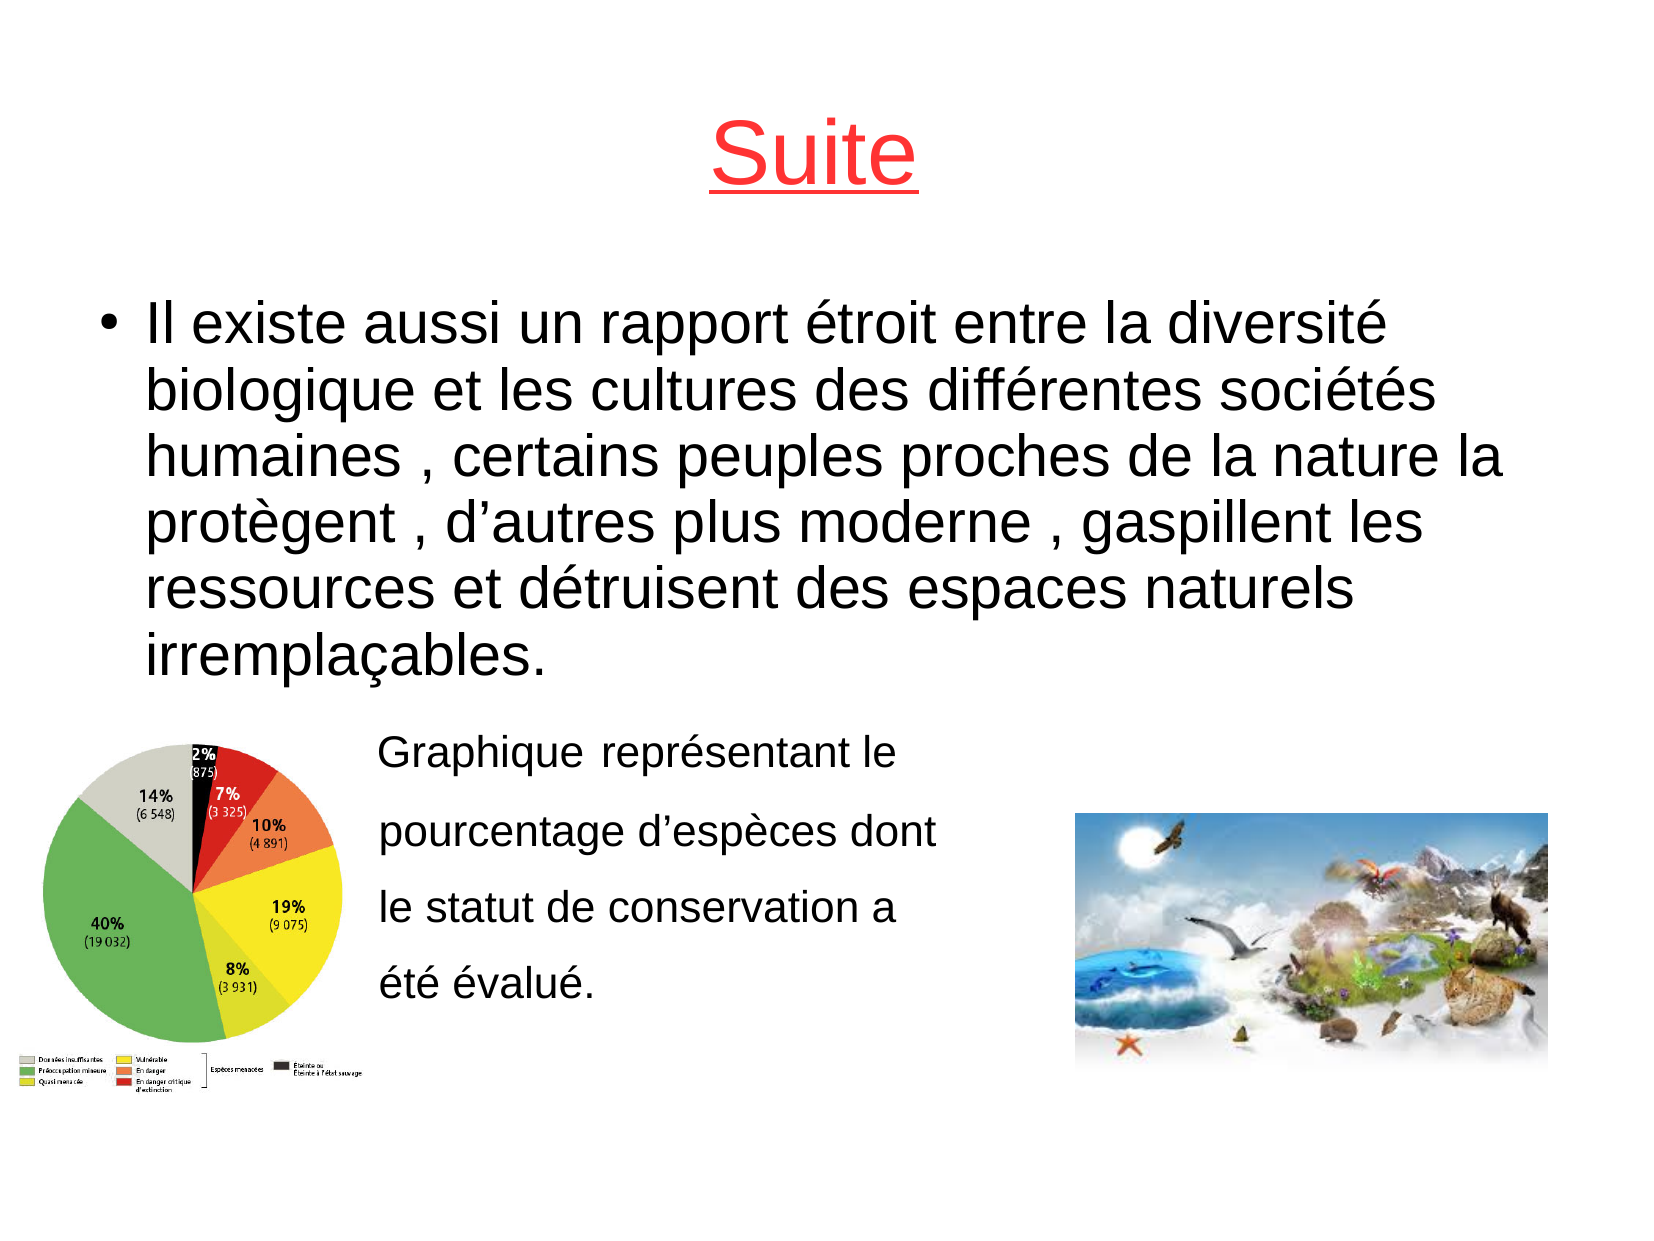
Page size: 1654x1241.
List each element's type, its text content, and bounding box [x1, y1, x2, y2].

picture [1075, 813, 1548, 1075]
list Il existe aussi un rapport étroit entre la diversité biologique et les cultures des différentes sociétés humaines , certains peuples proches de la nature la protègent , d’autres plus moderne , gaspillent les ressources et détruisent des espaces naturels irremplaçables. Graphique représentant le pourcentage d’espèces dont le statut de conservation a été évalué. [82, 290, 1571, 1010]
title Suite [82, 49, 1571, 257]
picture [11, 729, 367, 1111]
